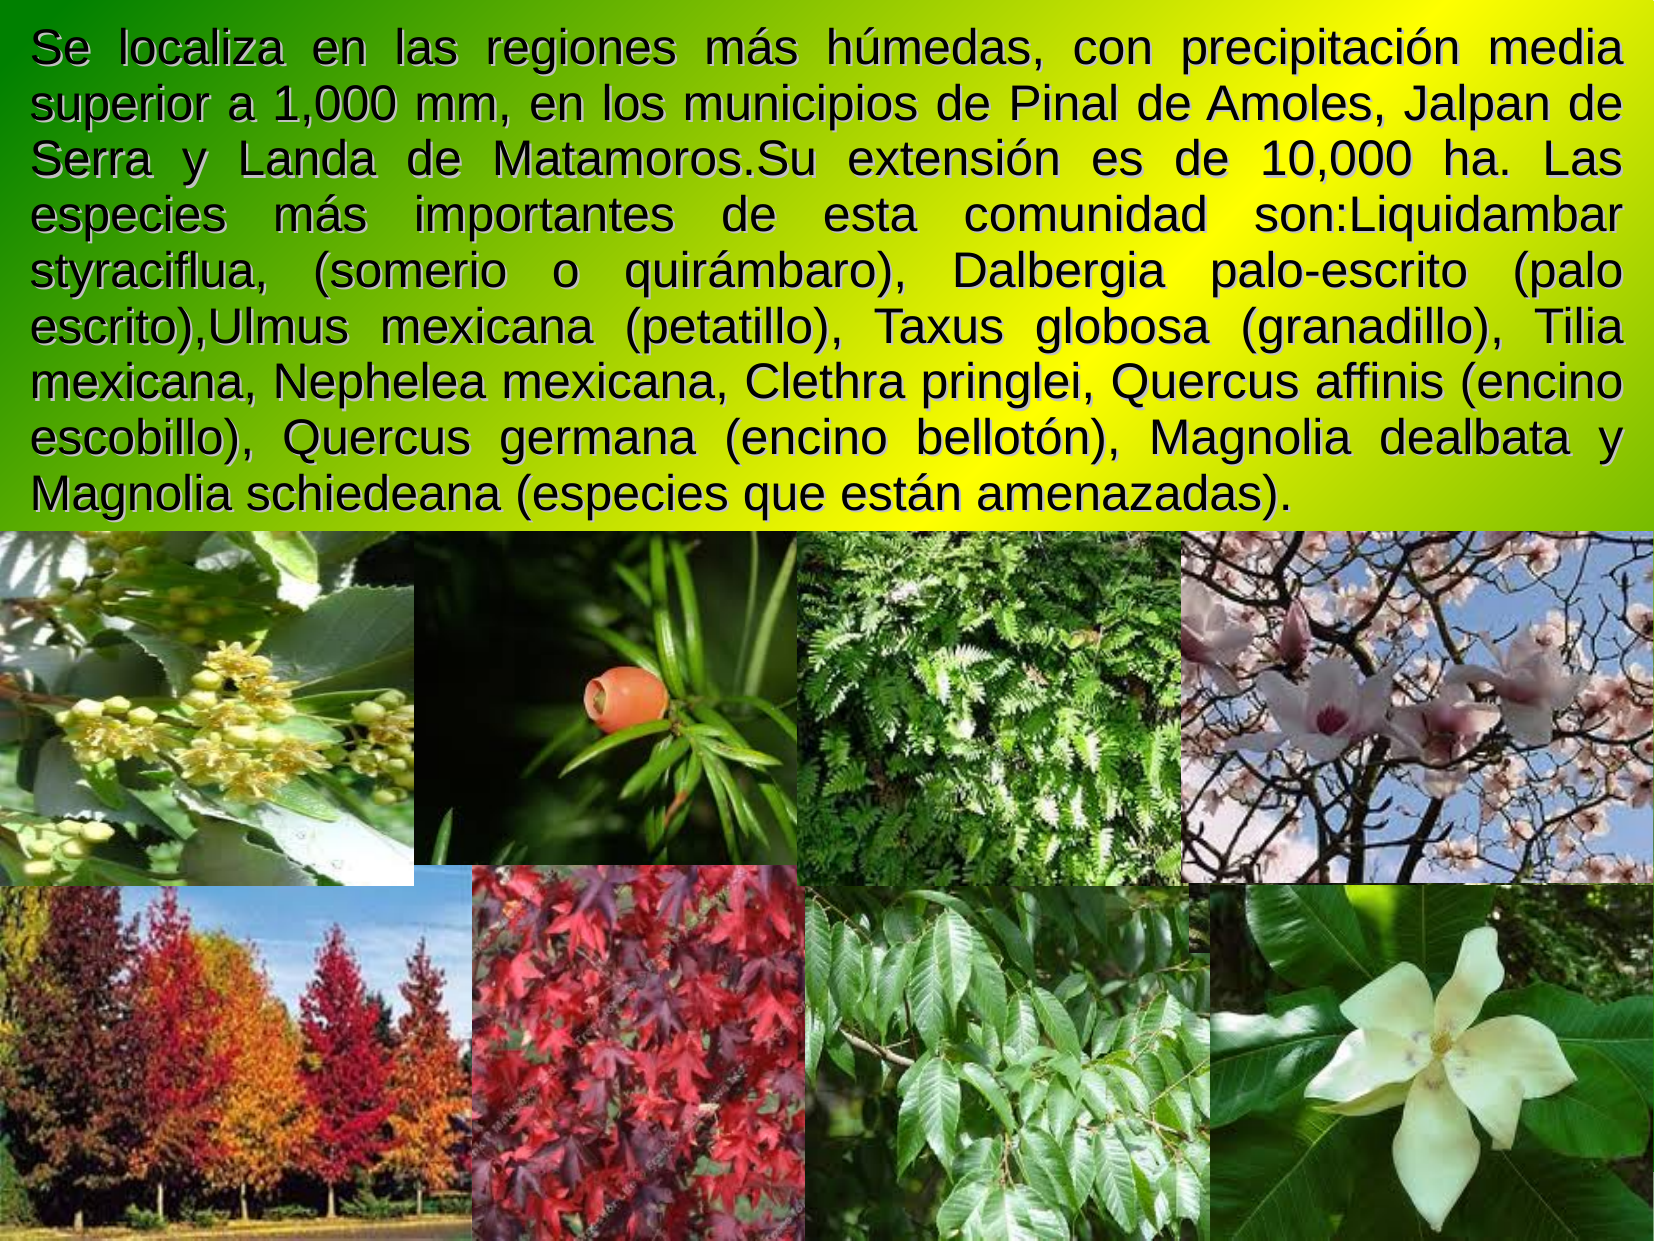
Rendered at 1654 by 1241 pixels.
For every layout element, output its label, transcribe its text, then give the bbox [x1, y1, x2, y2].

subtitle Se localiza en las regiones más húmedas, con precipitación media superior a 1,000 mm, en los municipios de Pinal de Amoles, Jalpan de Serra y Landa de Matamoros.Su extensión es de 10,000 ha. Las especies más importantes de esta comunidad son:Liquidambar styraciflua, (somerio o quirámbaro), Dalbergia palo-escrito (palo escrito),Ulmus mexicana (petatillo), Taxus globosa (granadillo), Tilia mexicana, Nephelea mexicana, Clethra pringlei, Quercus affinis (encino escobillo), Quercus germana (encino bellotón), Magnolia dealbata y Magnolia schiedeana (especies que están amenazadas). [29, 0, 1625, 531]
picture [0, 531, 1654, 1241]
